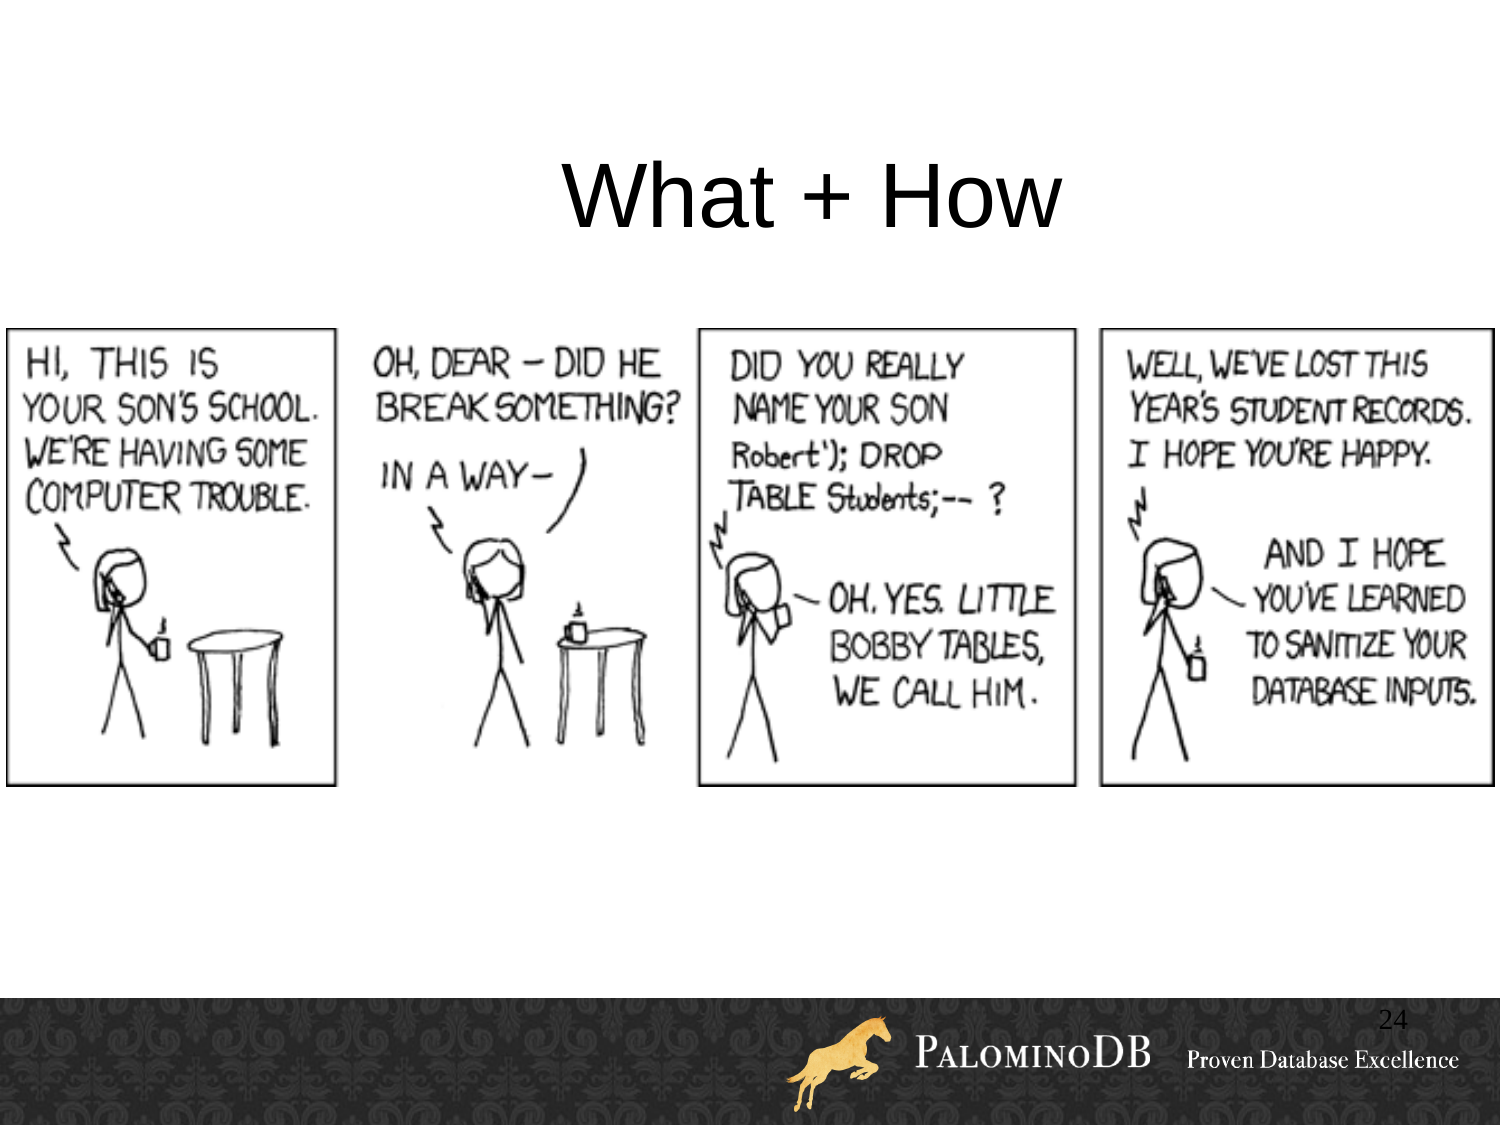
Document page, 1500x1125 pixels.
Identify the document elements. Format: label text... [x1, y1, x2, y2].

picture [0, 998, 1500, 1125]
title What + How [137, 103, 1488, 290]
picture [6, 328, 1495, 787]
